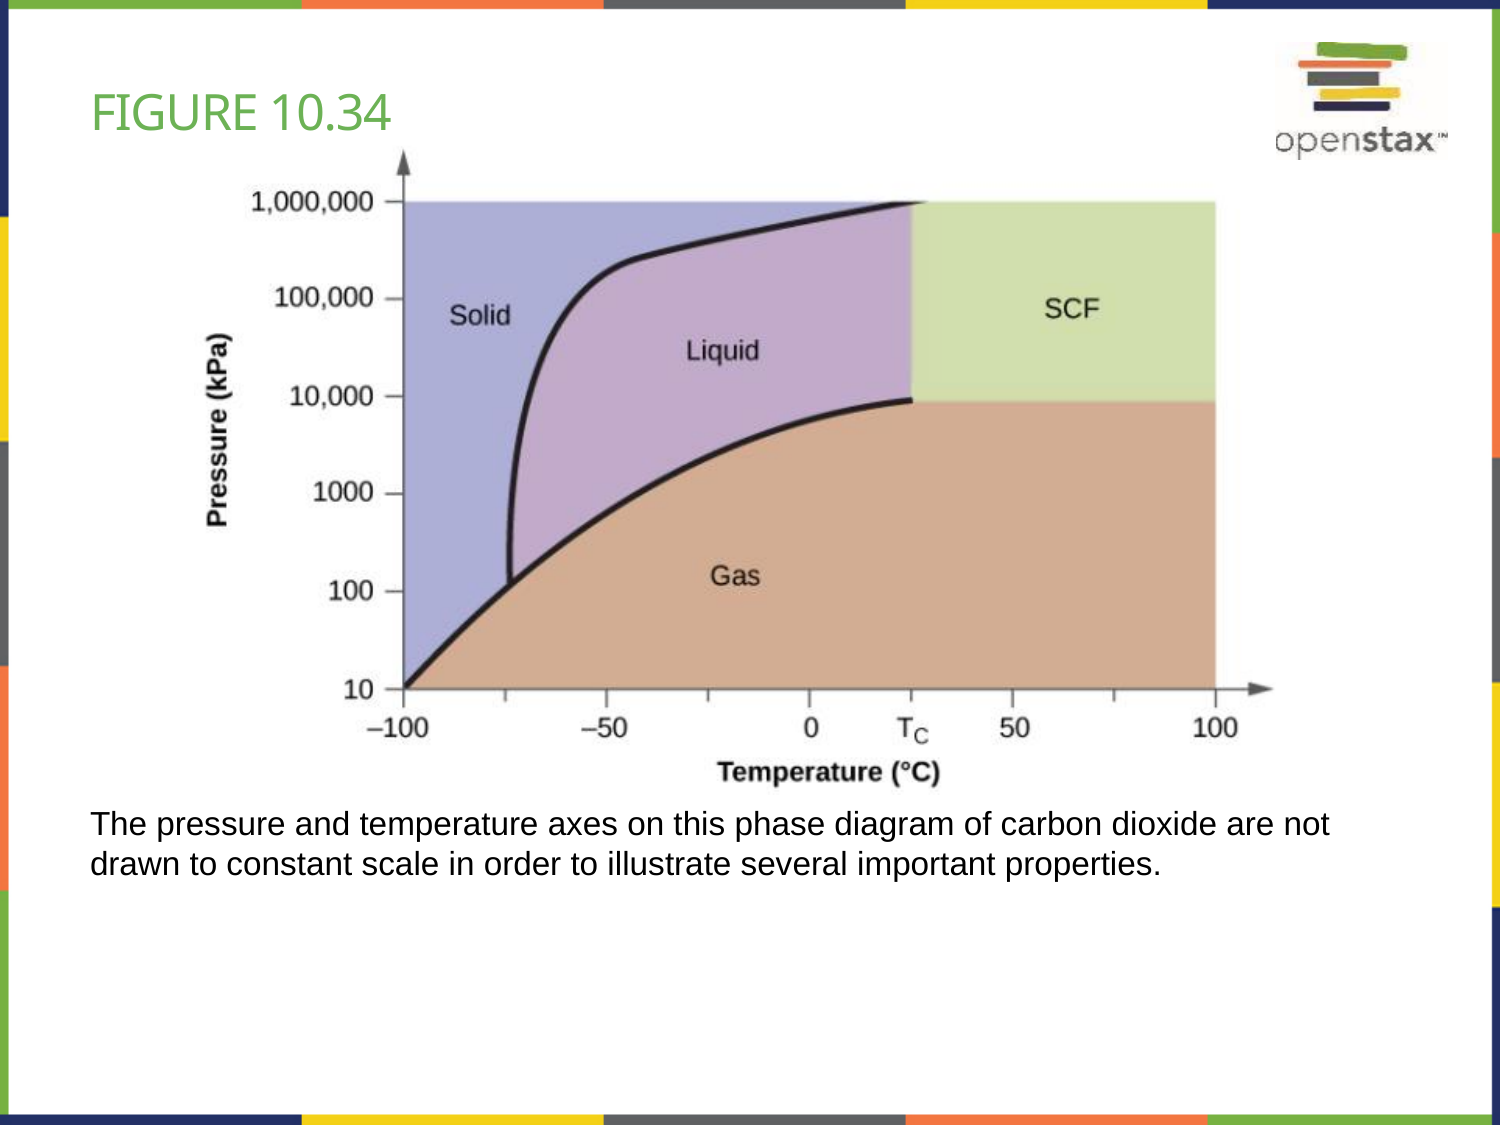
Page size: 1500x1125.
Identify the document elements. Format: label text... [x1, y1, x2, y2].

picture [0, 0, 1500, 1125]
title Figure 10.34 [75, 39, 1398, 148]
list The pressure and temperature axes on this phase diagram of carbon dioxide are not drawn to constant scale in order to illustrate several important properties. [75, 794, 1398, 986]
